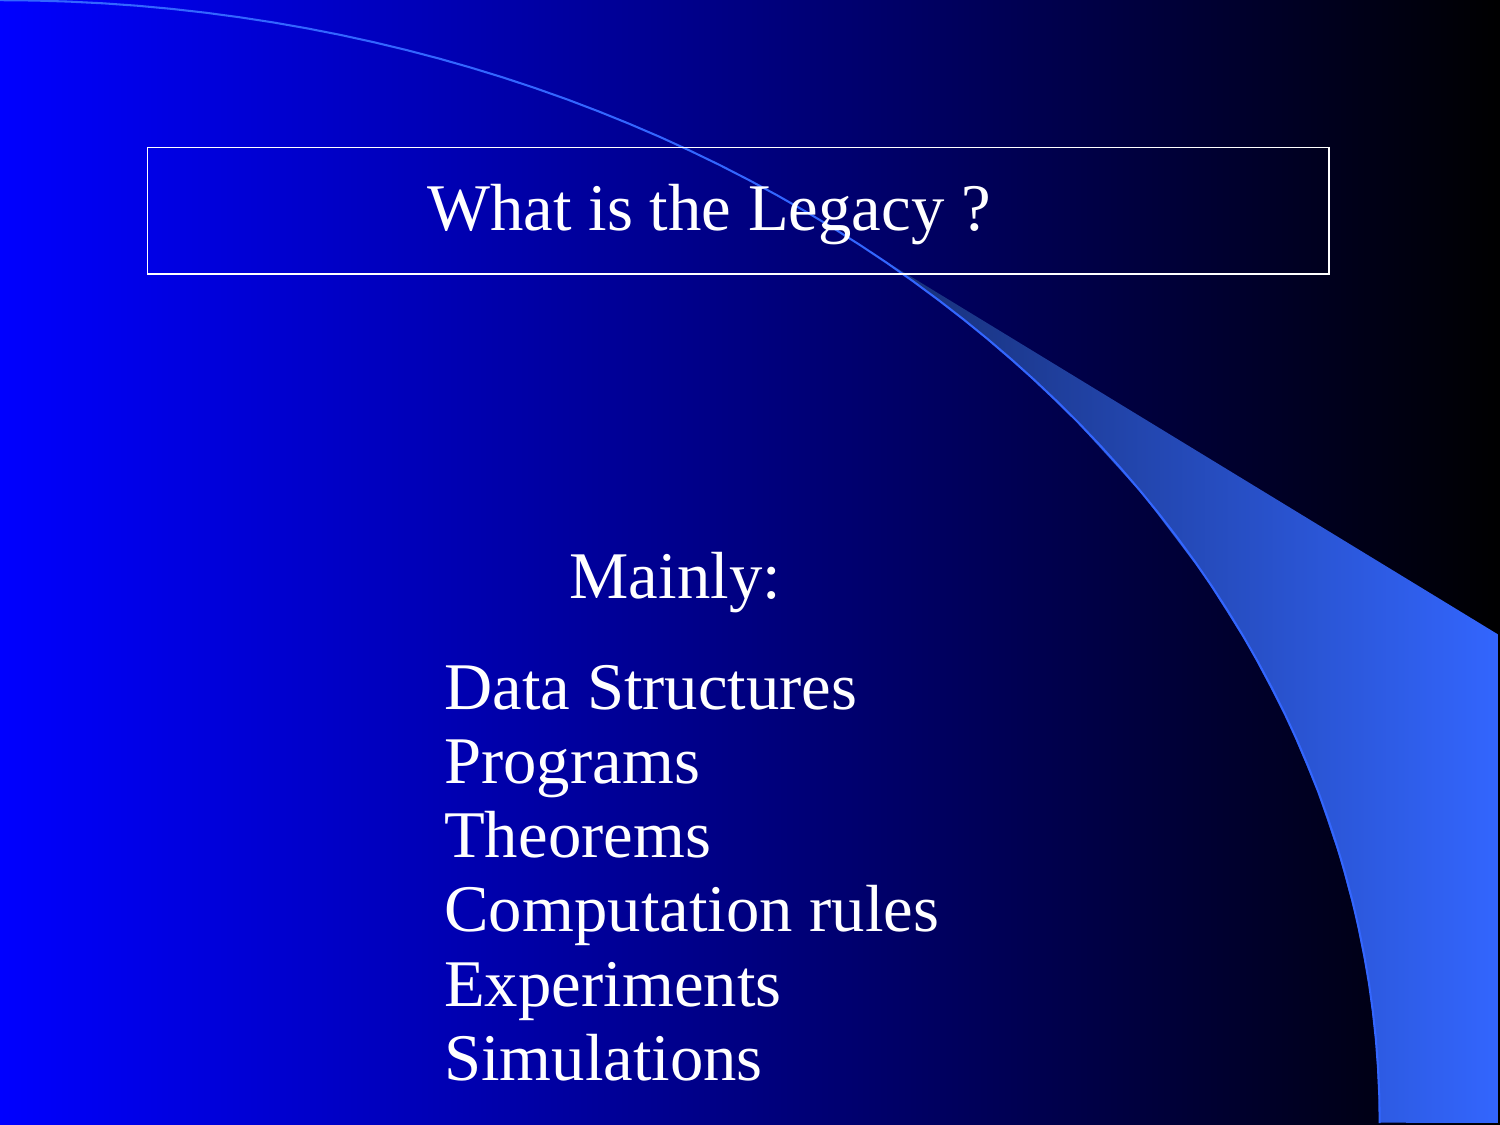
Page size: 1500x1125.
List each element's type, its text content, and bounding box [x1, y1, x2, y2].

text_box What is the Legacy ? [412, 163, 1008, 254]
text_box Mainly: Data Structures Programs Theorems Computation rules Experiments Simulations [412, 494, 956, 1103]
